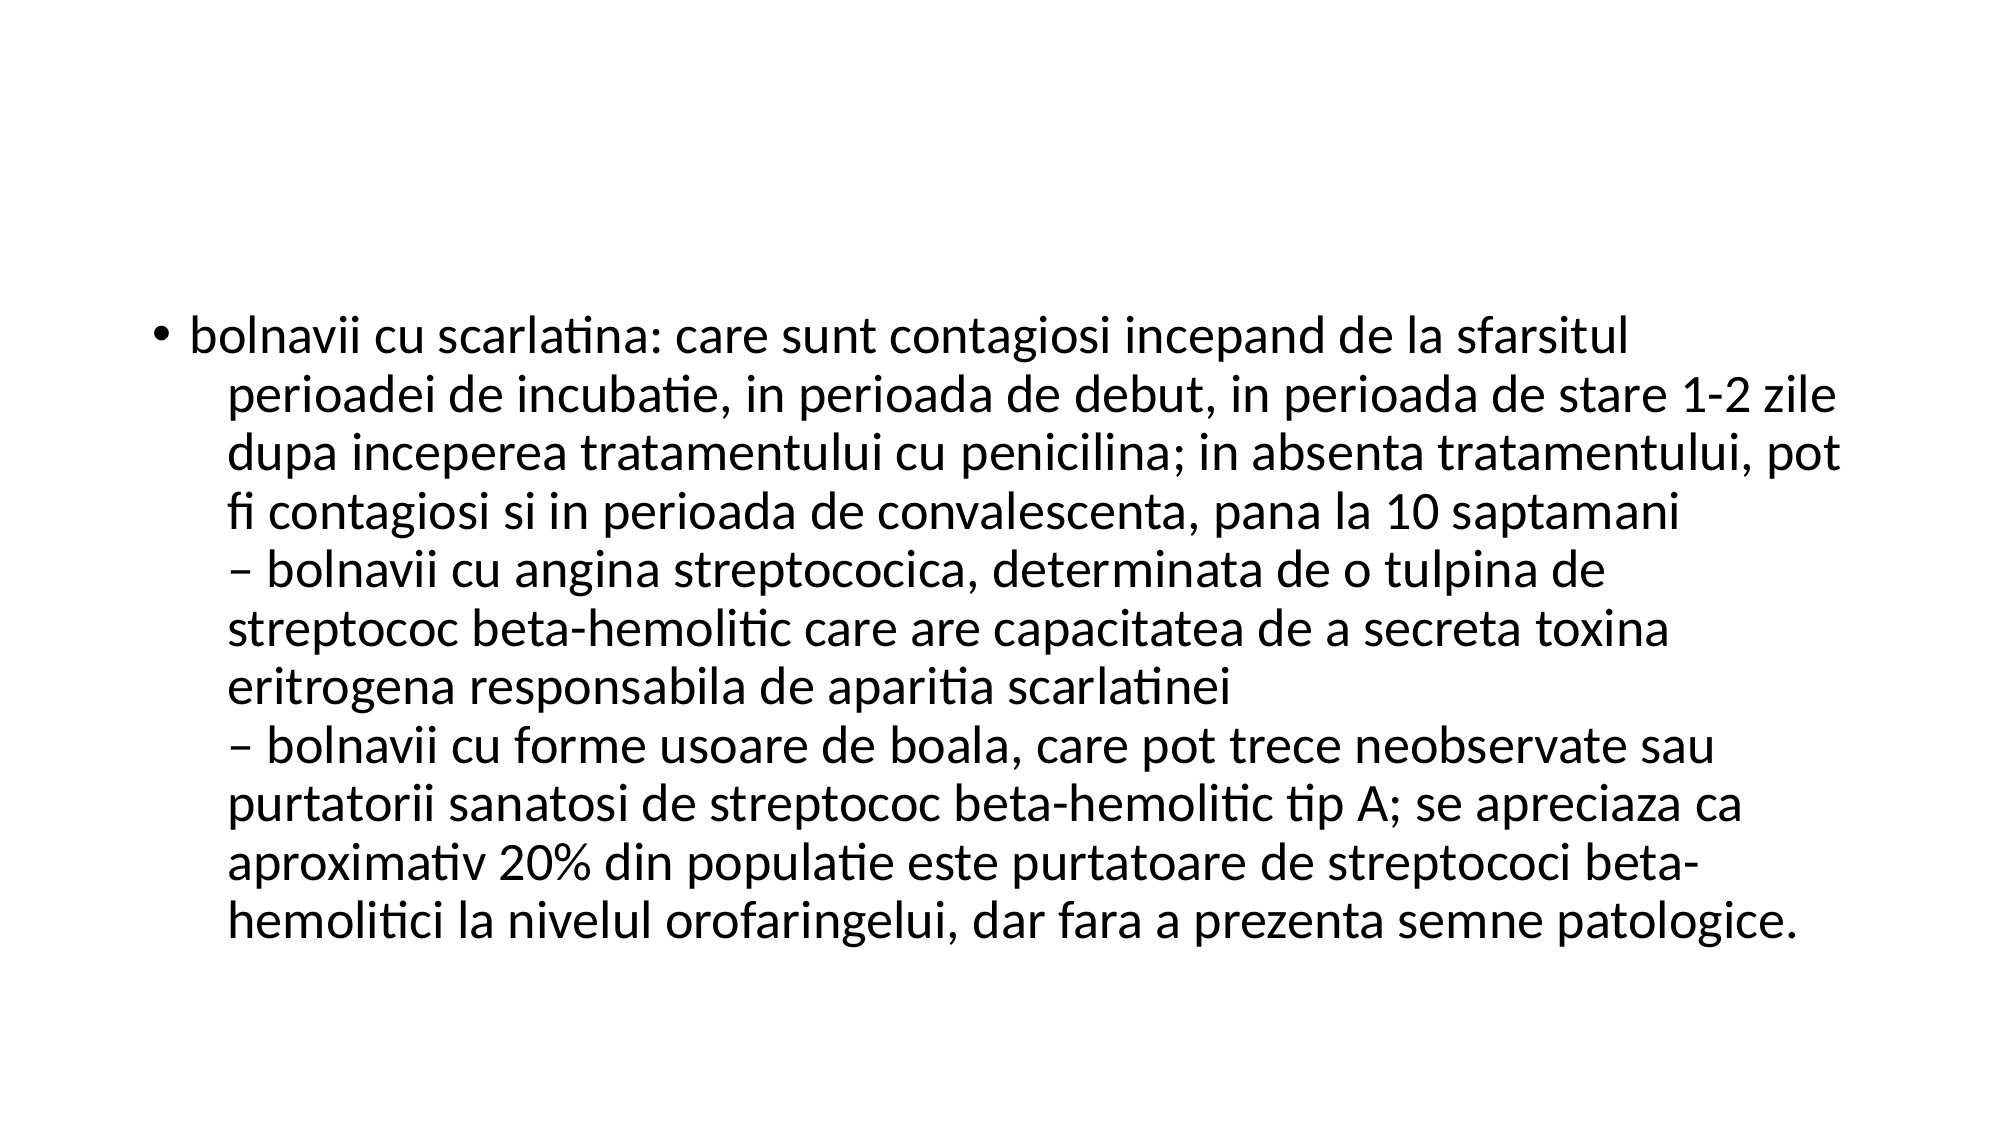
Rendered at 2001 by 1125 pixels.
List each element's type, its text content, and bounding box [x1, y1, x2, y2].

list bolnavii cu scarlatina: care sunt contagiosi incepand de la sfarsitul perioadei de incubatie, in perioada de debut, in perioada de stare 1-2 zile dupa inceperea tratamentului cu penicilina; in absenta tratamentului, pot fi contagiosi si in perioada de convalescenta, pana la 10 saptamani – bolnavii cu angina streptococica, determinata de o tulpina de streptococ beta-hemolitic care are capacitatea de a secreta toxina eritrogena responsabila de aparitia scarlatinei – bolnavii cu forme usoare de boala, care pot trece neobservate sau purtatorii sanatosi de streptococ beta-hemolitic tip A; se apreciaza ca aproximativ 20% din populatie este purtatoare de streptococi beta-hemolitici la nivelul orofaringelui, dar fara a prezenta semne patologice. [137, 299, 1863, 1014]
